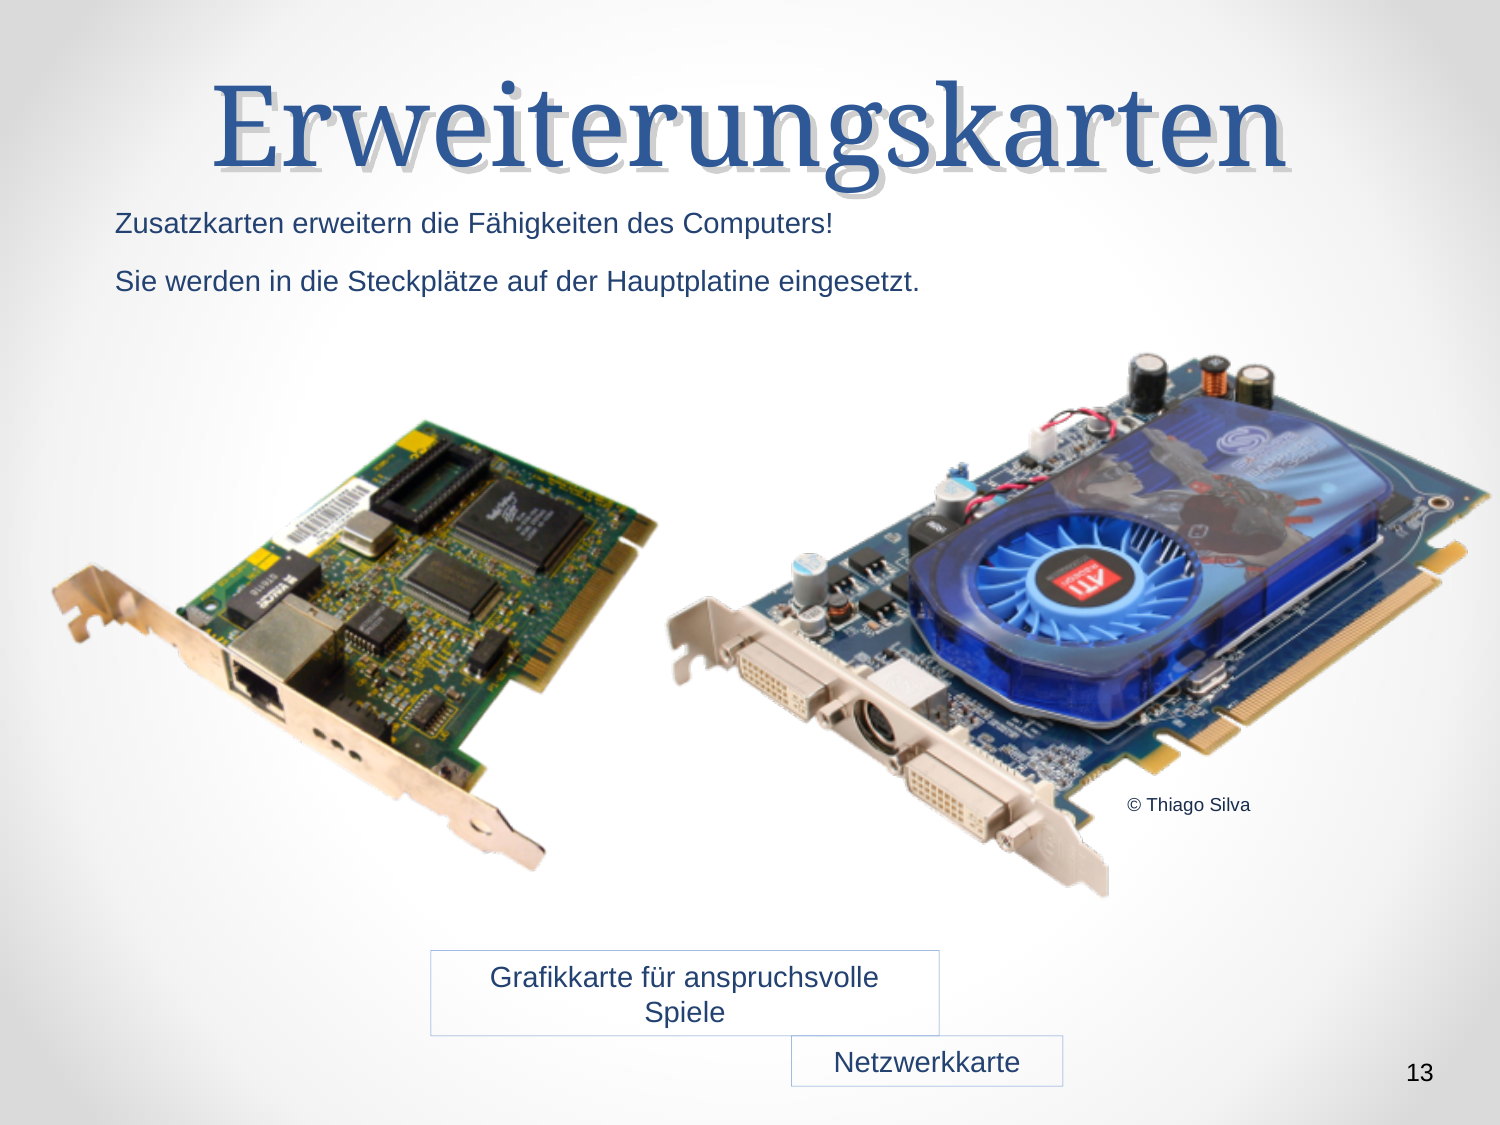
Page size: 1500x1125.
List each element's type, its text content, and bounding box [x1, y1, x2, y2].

text_box <Nummer> [1401, 1042, 1494, 1103]
picture [0, 0, 1500, 1125]
text_box © Thiago Silva [1112, 786, 1266, 824]
title Erweiterungskarten [75, 60, 1426, 197]
text_box Grafikkarte für anspruchsvolle Spiele [430, 950, 940, 1036]
text_box Netzwerkkarte [791, 1035, 1063, 1087]
text_box Zusatzkarten erweitern die Fähigkeiten des Computers! Sie werden in die Steckplätze auf der Hauptplatine eingesetzt. [100, 196, 1436, 306]
